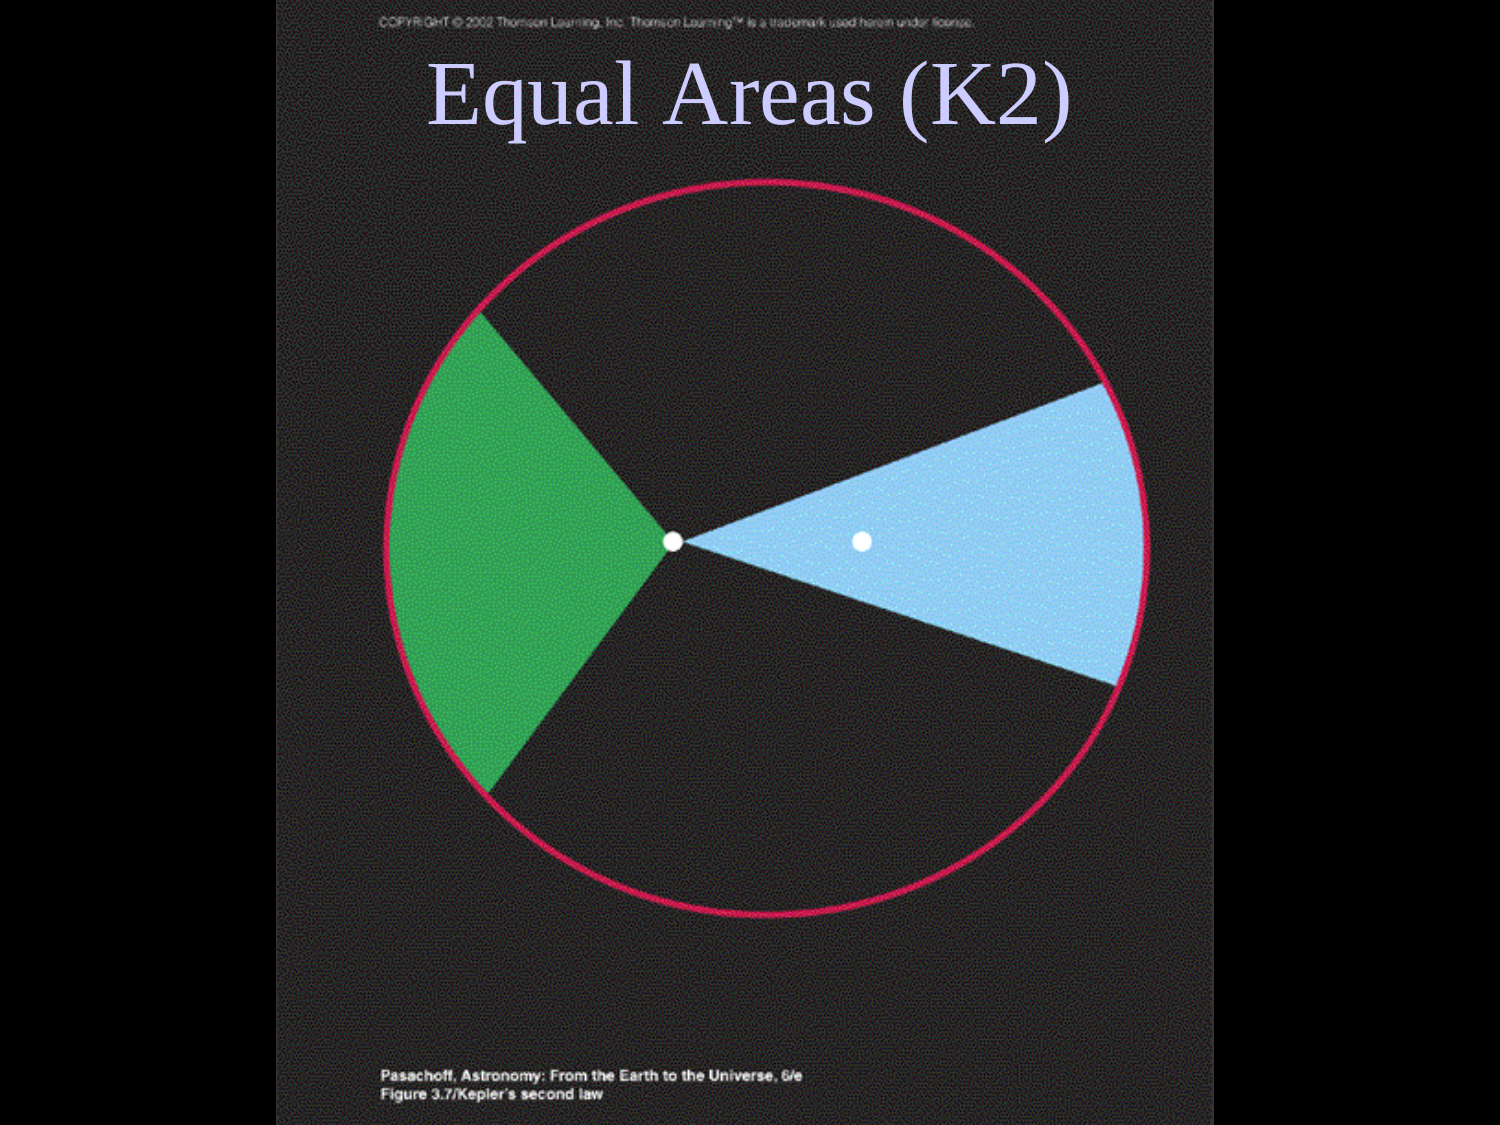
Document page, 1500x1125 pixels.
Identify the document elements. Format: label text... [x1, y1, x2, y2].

title Equal Areas (K2) [112, 0, 1388, 188]
picture [276, 188, 1214, 1125]
